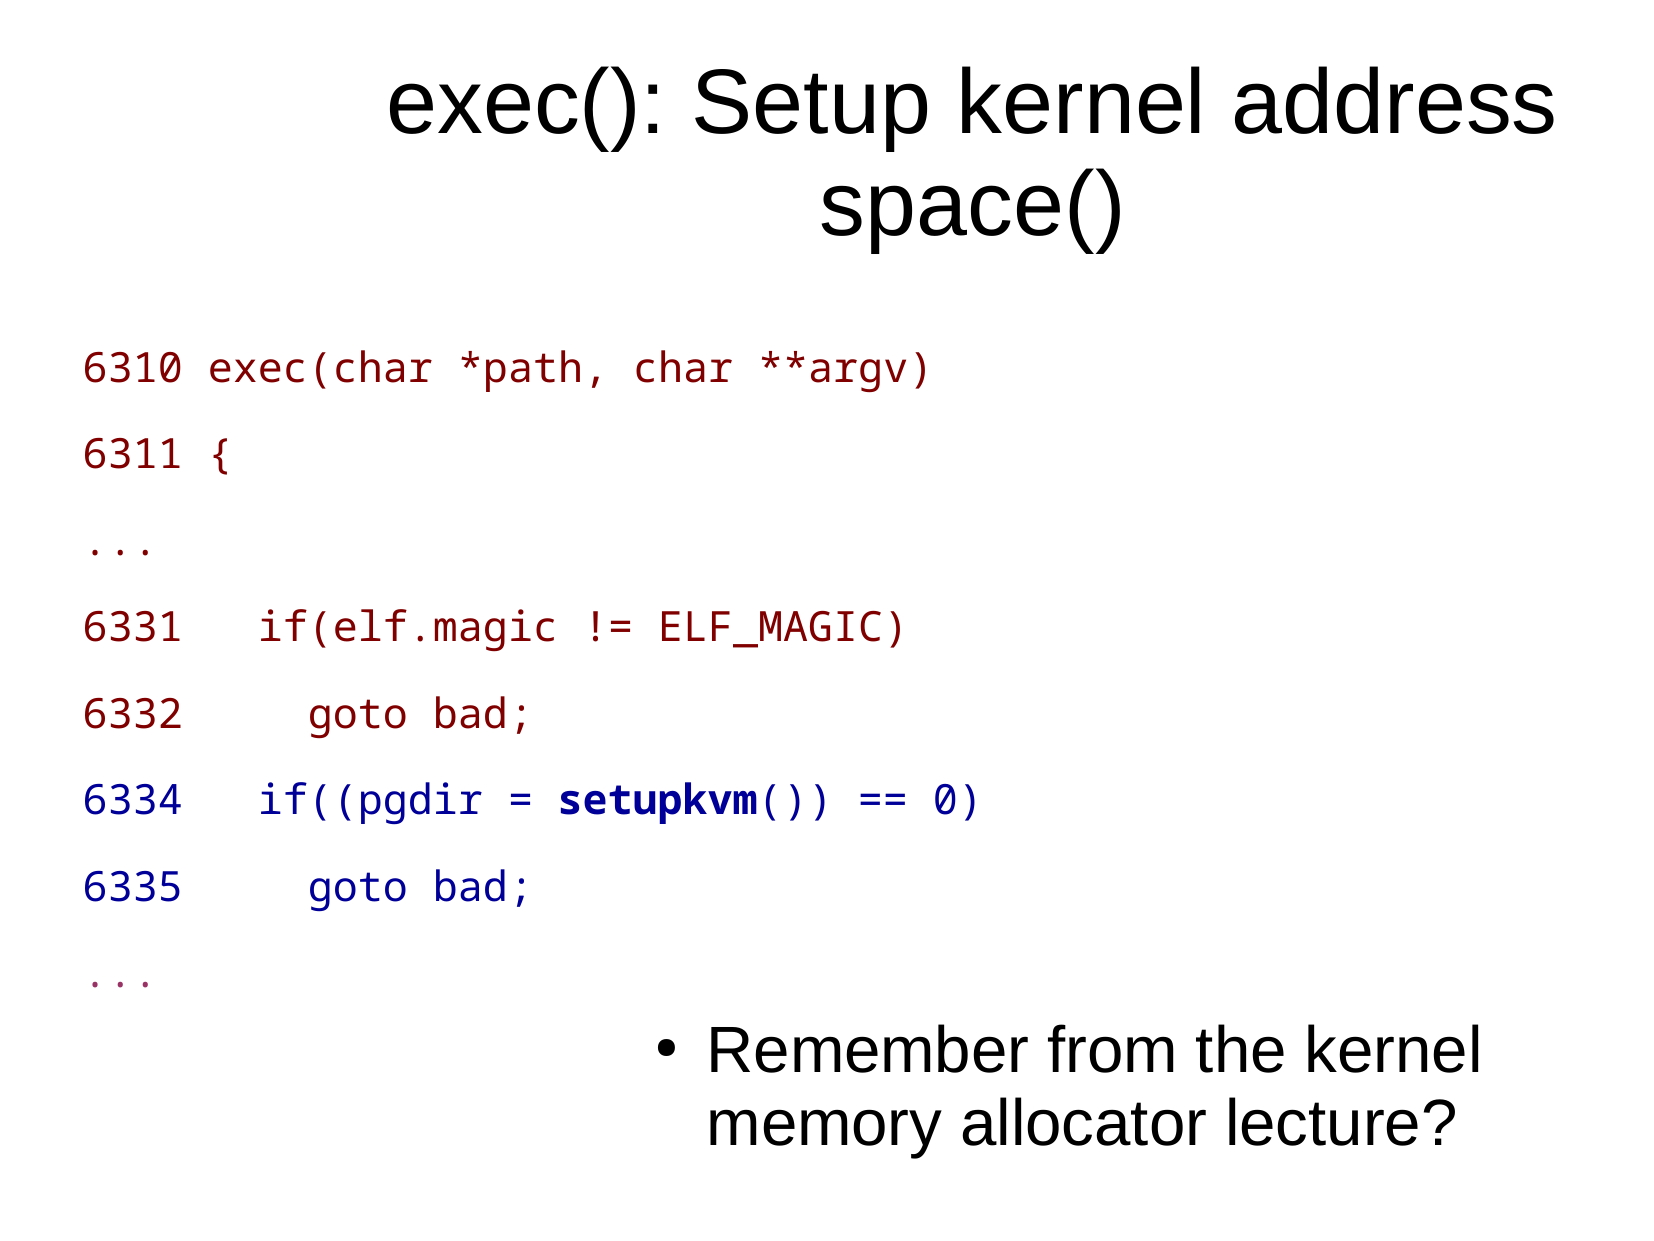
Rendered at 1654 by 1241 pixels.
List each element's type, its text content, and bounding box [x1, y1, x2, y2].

title exec(): Setup kernel address space() [375, 49, 1571, 257]
list Remember from the kernel memory allocator lecture? [637, 1013, 1530, 1161]
list 6310 exec(char *path, char **argv) 6311 { ... 6331 if(elf.magic != ELF_MAGIC) 6332 goto bad; 6334 if((pgdir = setupkvm()) == 0) 6335 goto bad; ... [82, 337, 1571, 1163]
